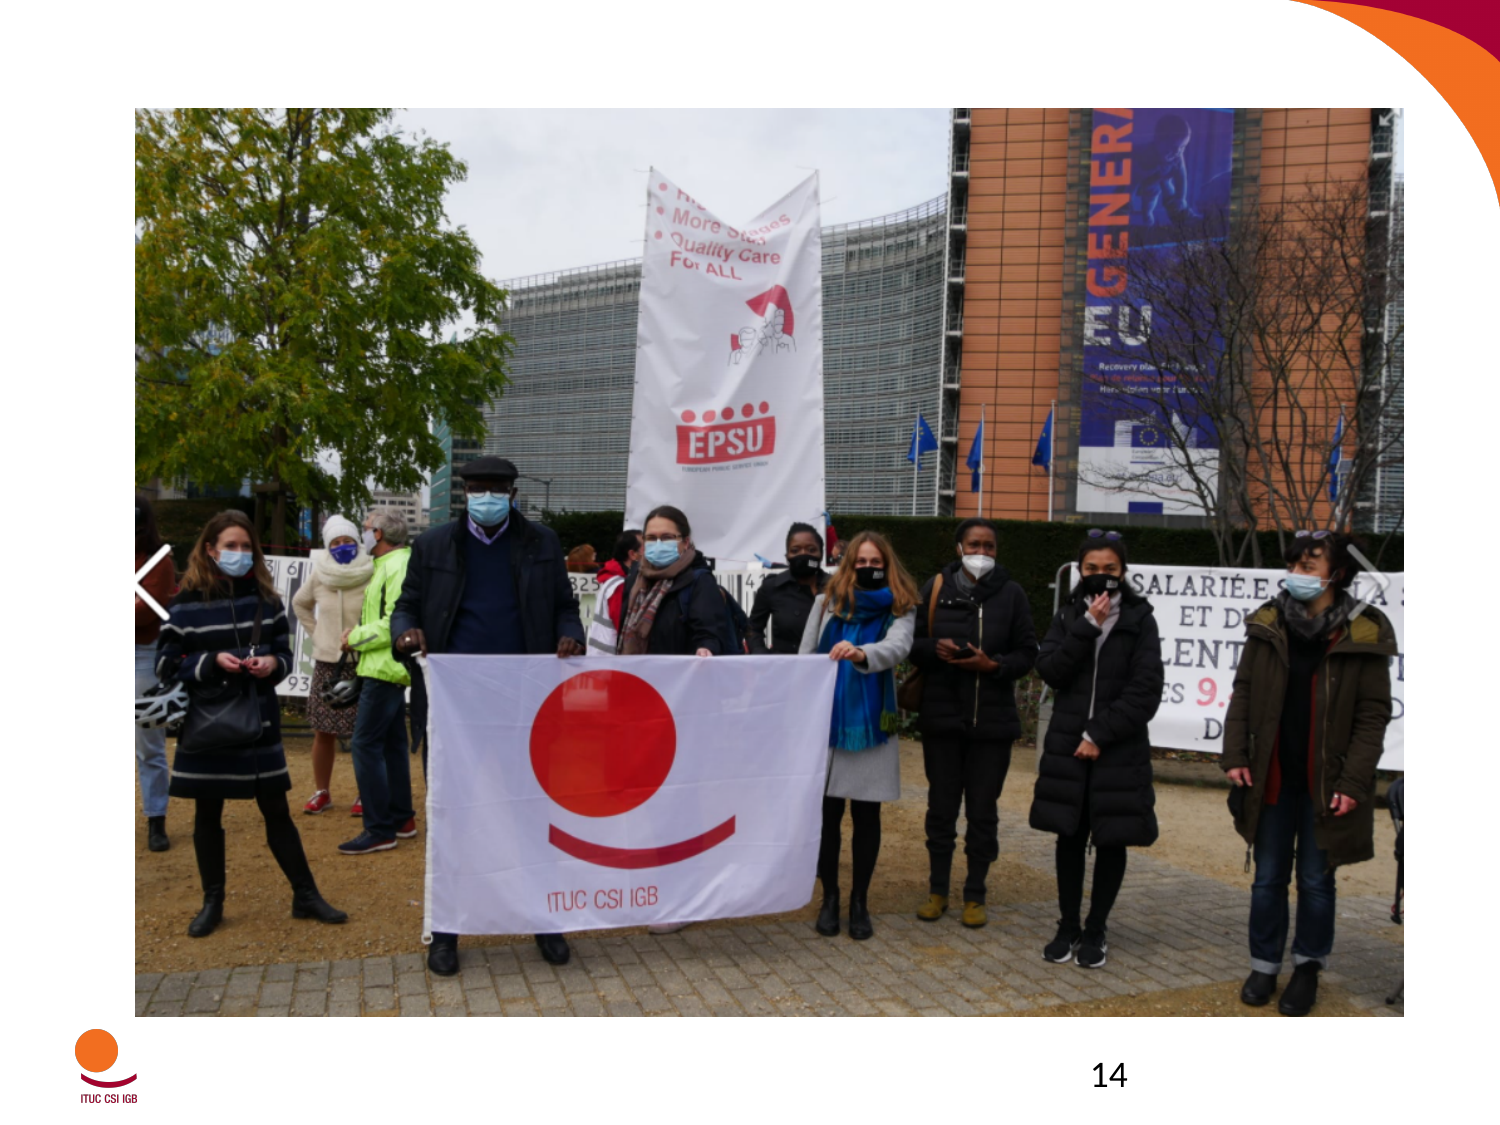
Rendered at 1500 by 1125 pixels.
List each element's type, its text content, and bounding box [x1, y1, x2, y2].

picture [135, 0, 1500, 1017]
picture [75, 1029, 138, 1103]
slide_number <numéro> [1074, 1042, 1425, 1103]
